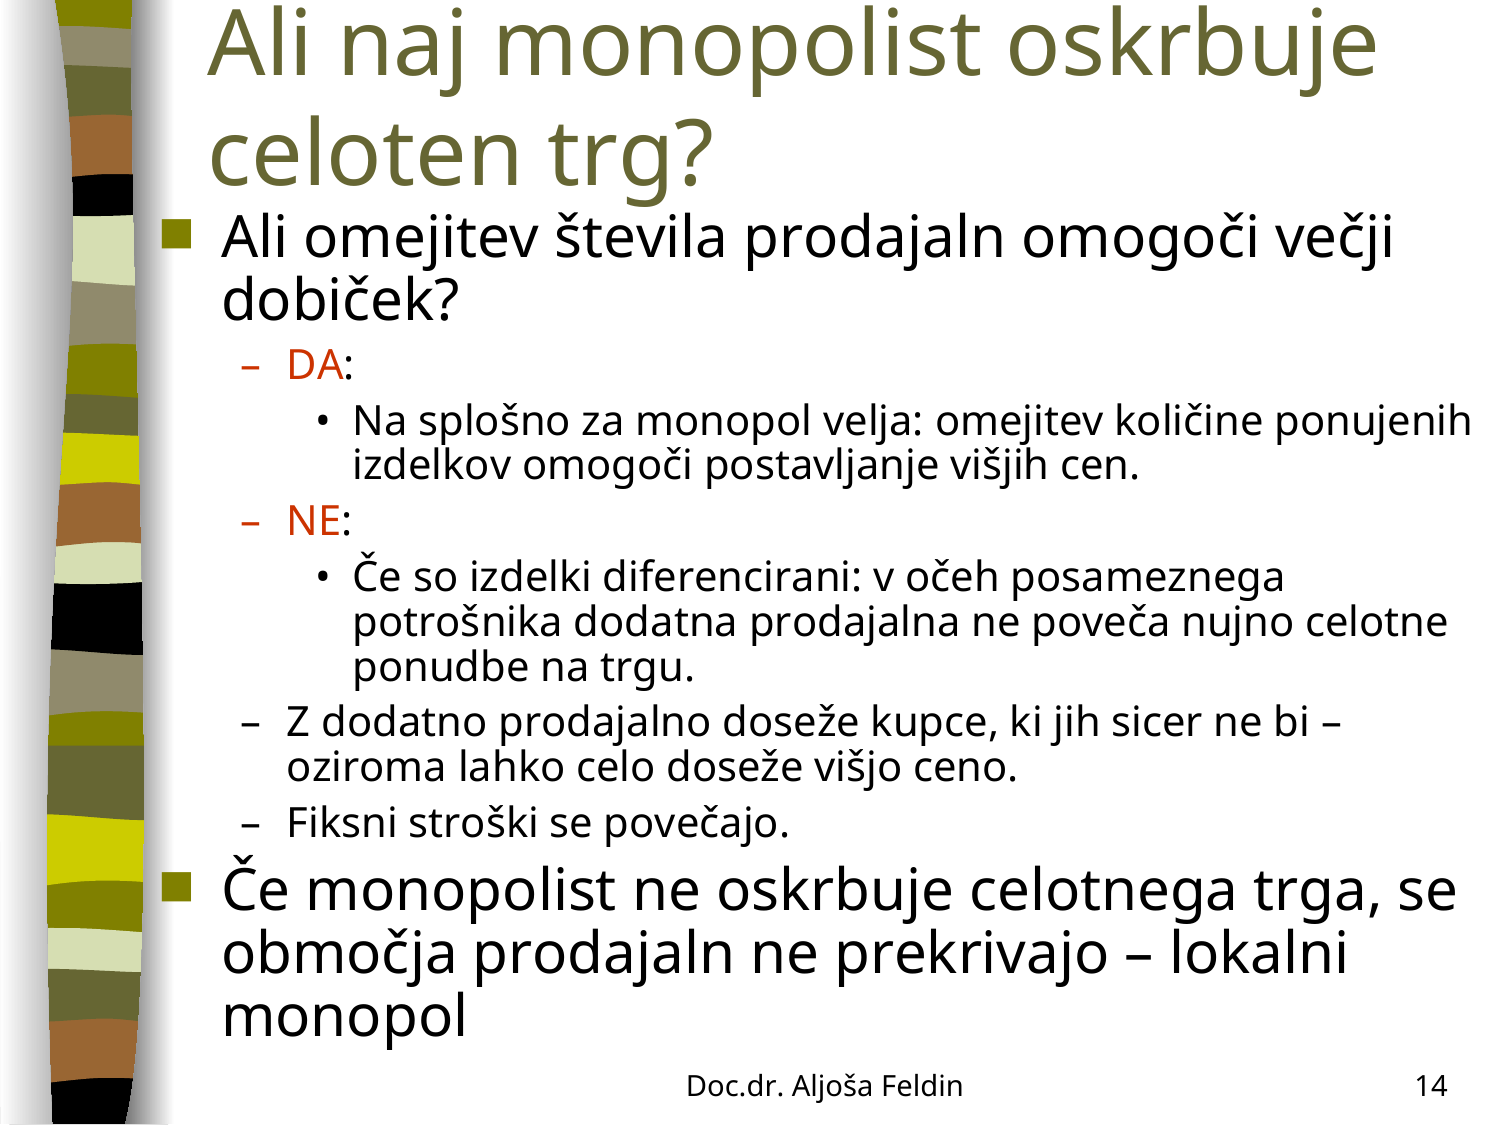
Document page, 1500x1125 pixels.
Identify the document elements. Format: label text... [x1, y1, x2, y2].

title Ali naj monopolist oskrbuje celoten trg? [192, 0, 1468, 199]
list Ali omejitev števila prodajaln omogoči večji dobiček? DA: Na splošno za monopol velja: omejitev količine ponujenih izdelkov omogoči postavljanje višjih cen. NE: Če so izdelki diferencirani: v očeh posameznega potrošnika dodatna prodajalna ne poveča nujno celotne ponudbe na trgu. Z dodatno prodajalno doseže kupce, ki jih sicer ne bi – oziroma lahko celo doseže višjo ceno. Fiksni stroški se povečajo. Če monopolist ne oskrbuje celotnega trga, se območja prodajaln ne prekrivajo – lokalni monopol [150, 199, 1500, 995]
text_box <number> [1149, 1059, 1463, 1125]
text_box Doc.dr. Aljoša Feldin [587, 1059, 1063, 1125]
